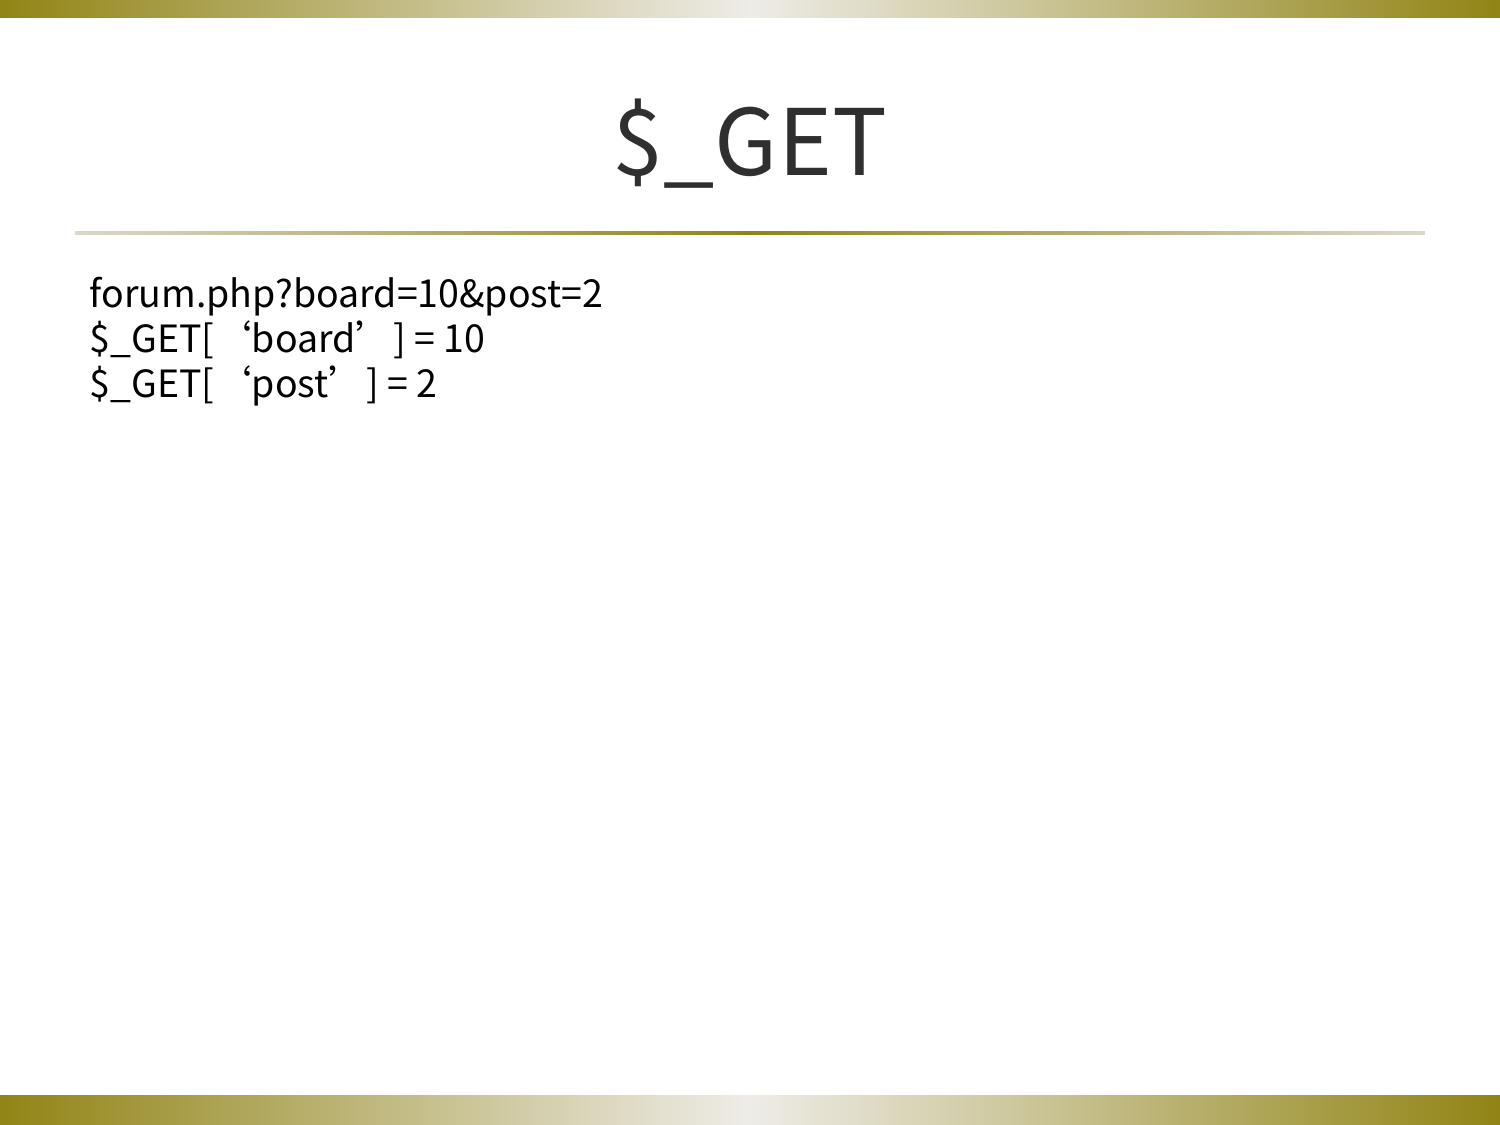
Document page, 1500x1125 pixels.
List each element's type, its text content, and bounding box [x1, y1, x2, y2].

title $_GET [75, 45, 1425, 233]
list forum.php?board=10&post=2 $_GET[‘board’] = 10 $_GET[‘post’] = 2 [75, 262, 1425, 1032]
